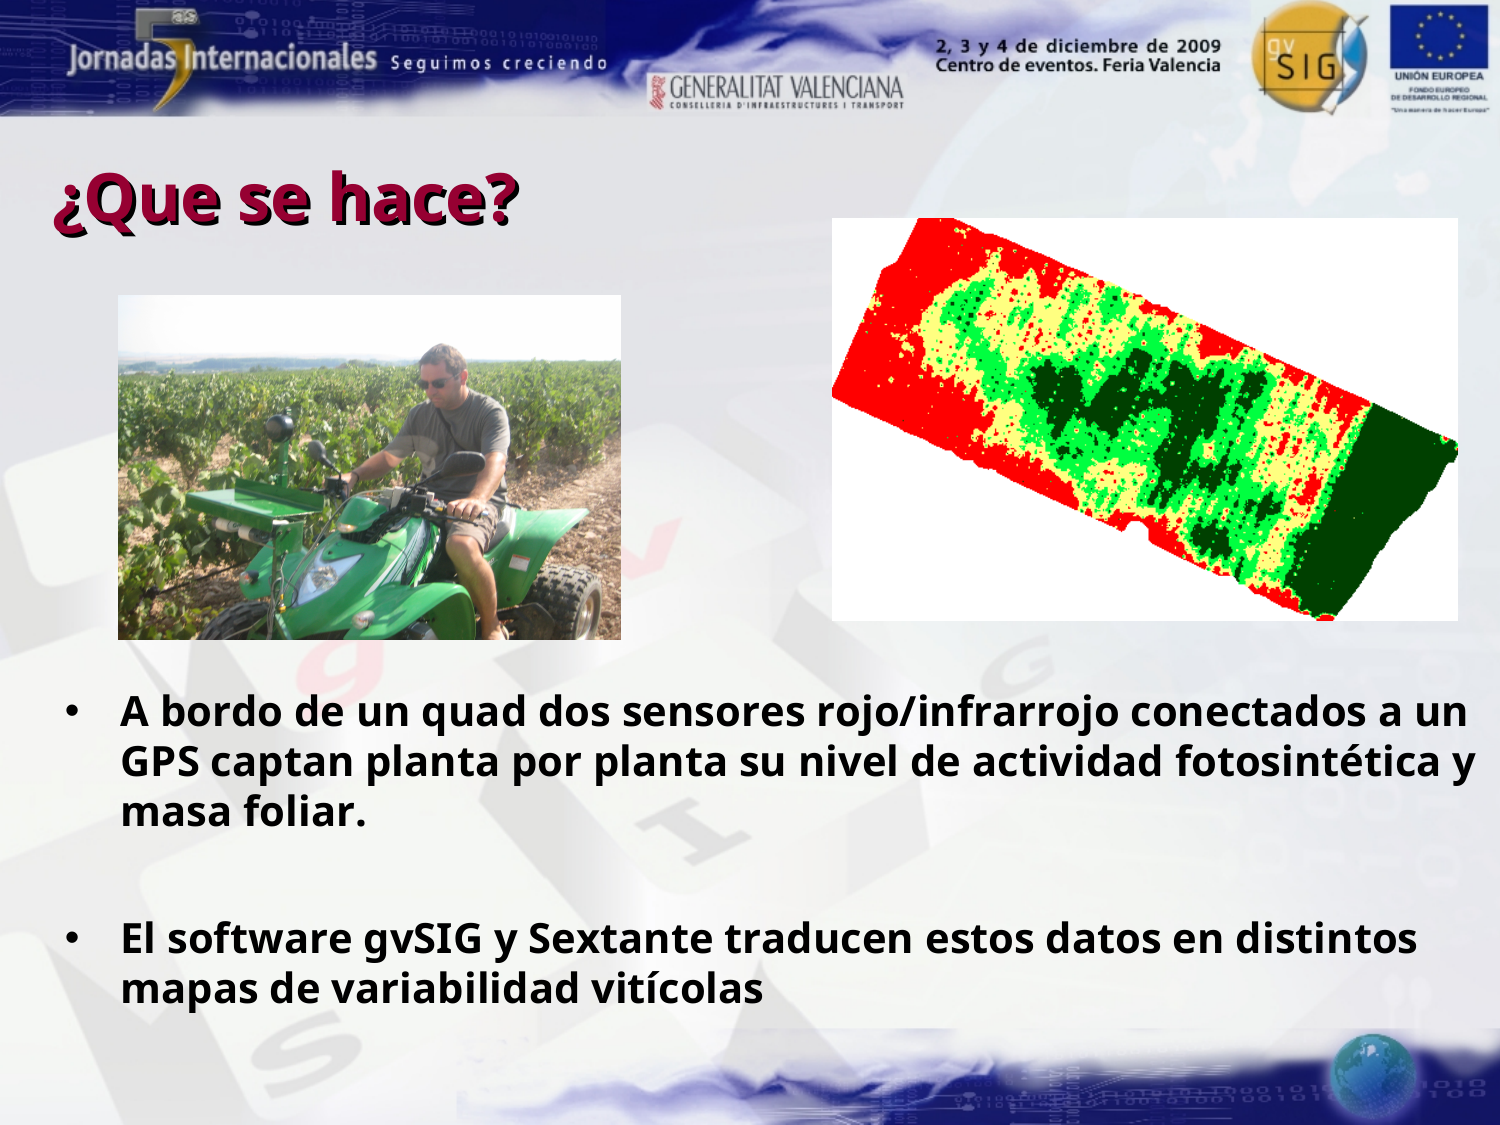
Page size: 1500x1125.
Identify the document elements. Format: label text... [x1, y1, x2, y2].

list A bordo de un quad dos sensores rojo/infrarrojo conectados a un GPS captan planta por planta su nivel de actividad fotosintética y masa foliar. El software gvSIG y Sextante traducen estos datos en distintos mapas de variabilidad vitícolas [49, 600, 1500, 1125]
title ¿Que se hace? [37, 120, 1088, 271]
picture [0, 0, 1500, 1125]
